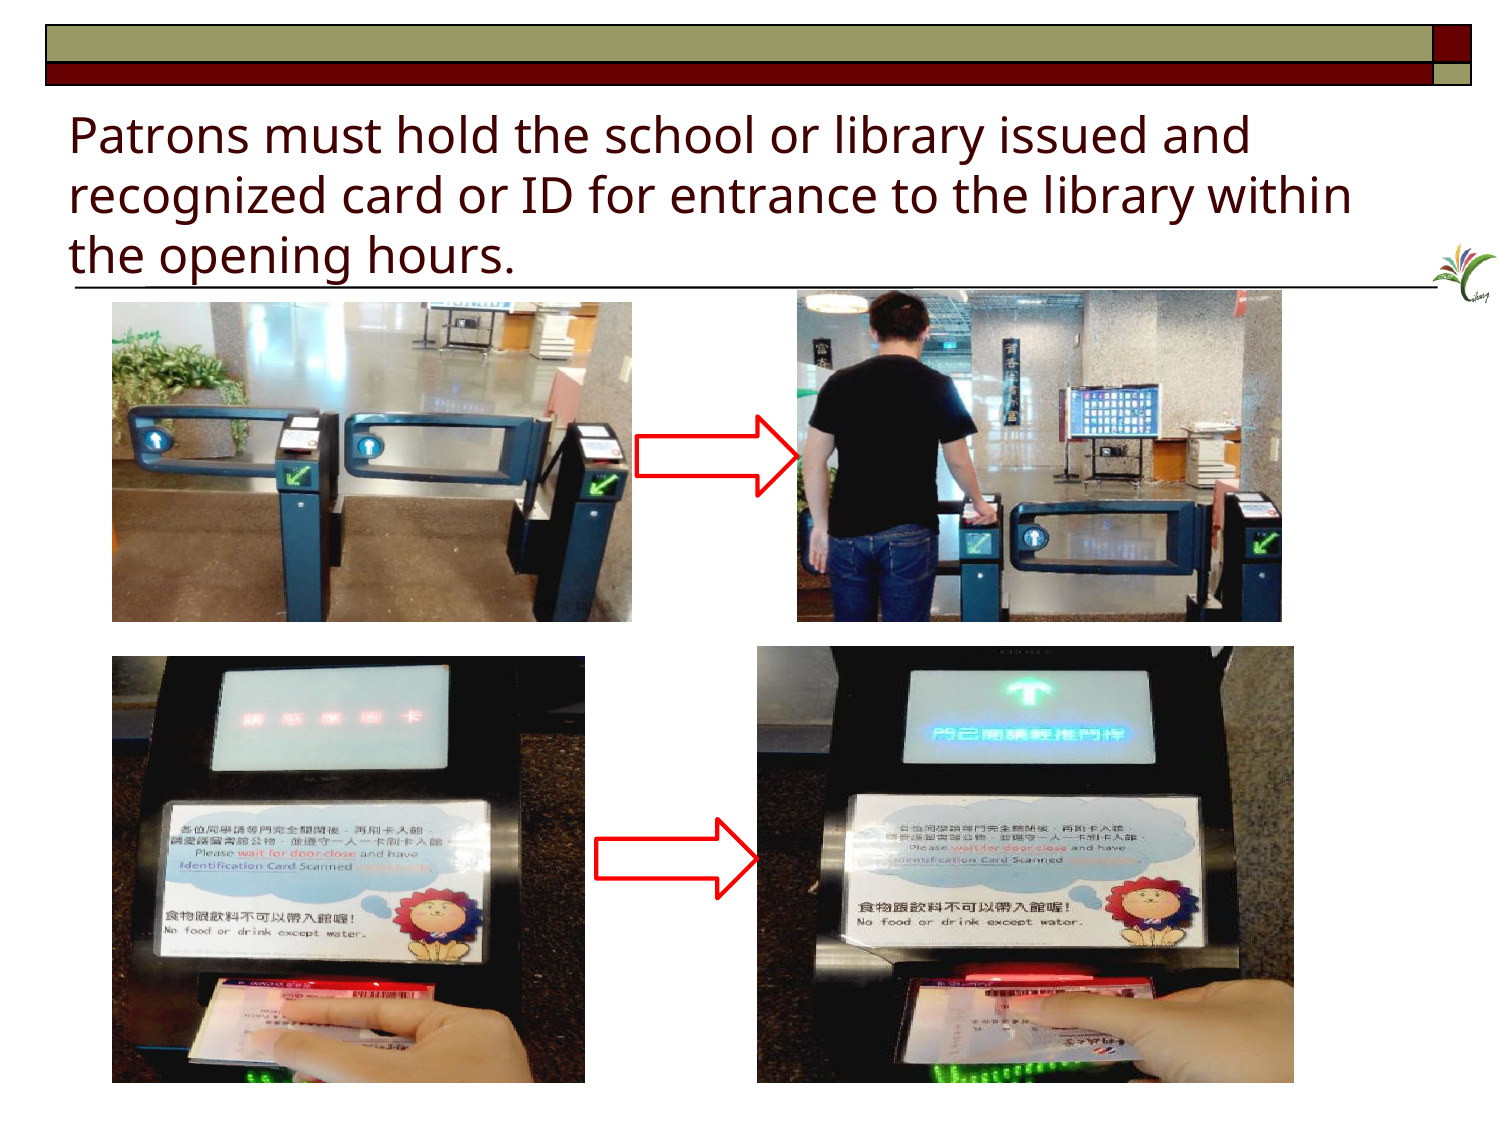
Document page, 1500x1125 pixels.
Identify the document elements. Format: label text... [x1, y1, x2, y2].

title Patrons must hold the school or library issued and recognized card or ID for entrance to the library within the opening hours. [53, 78, 1388, 291]
picture [757, 646, 1294, 1083]
picture [1432, 243, 1497, 303]
picture [797, 290, 1282, 622]
picture [112, 657, 585, 1083]
picture [112, 302, 632, 622]
